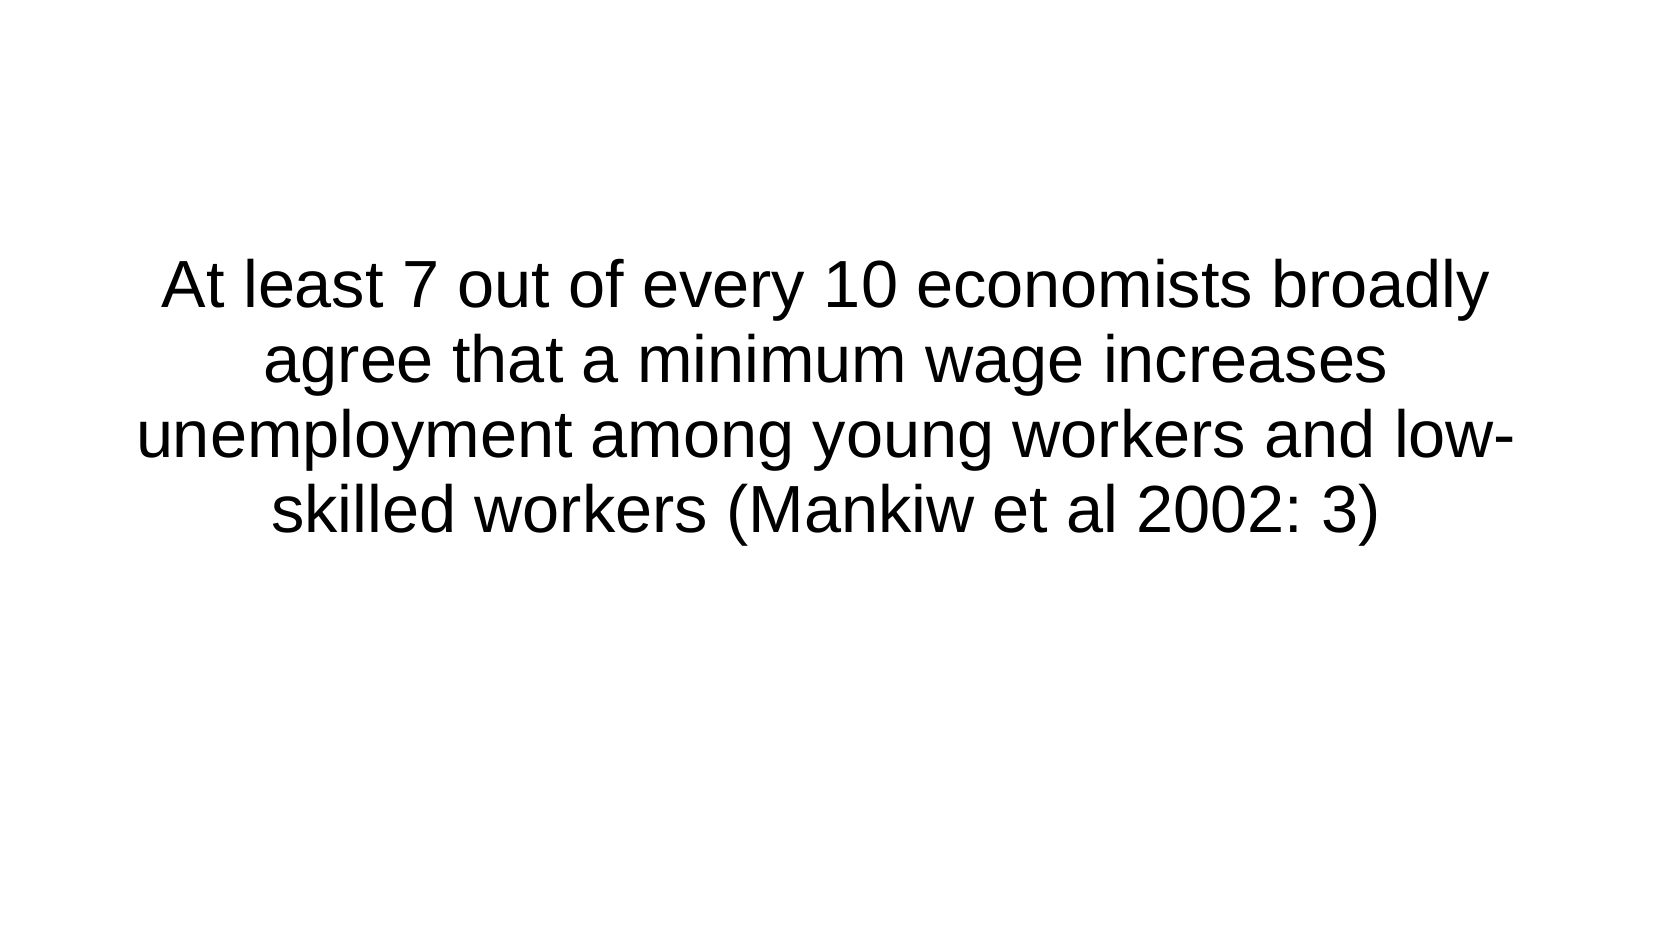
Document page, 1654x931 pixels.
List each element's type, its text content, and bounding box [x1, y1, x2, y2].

subtitle At least 7 out of every 10 economists broadly agree that a minimum wage increases unemployment among young workers and low-skilled workers (Mankiw et al 2002: 3) [82, 37, 1571, 757]
